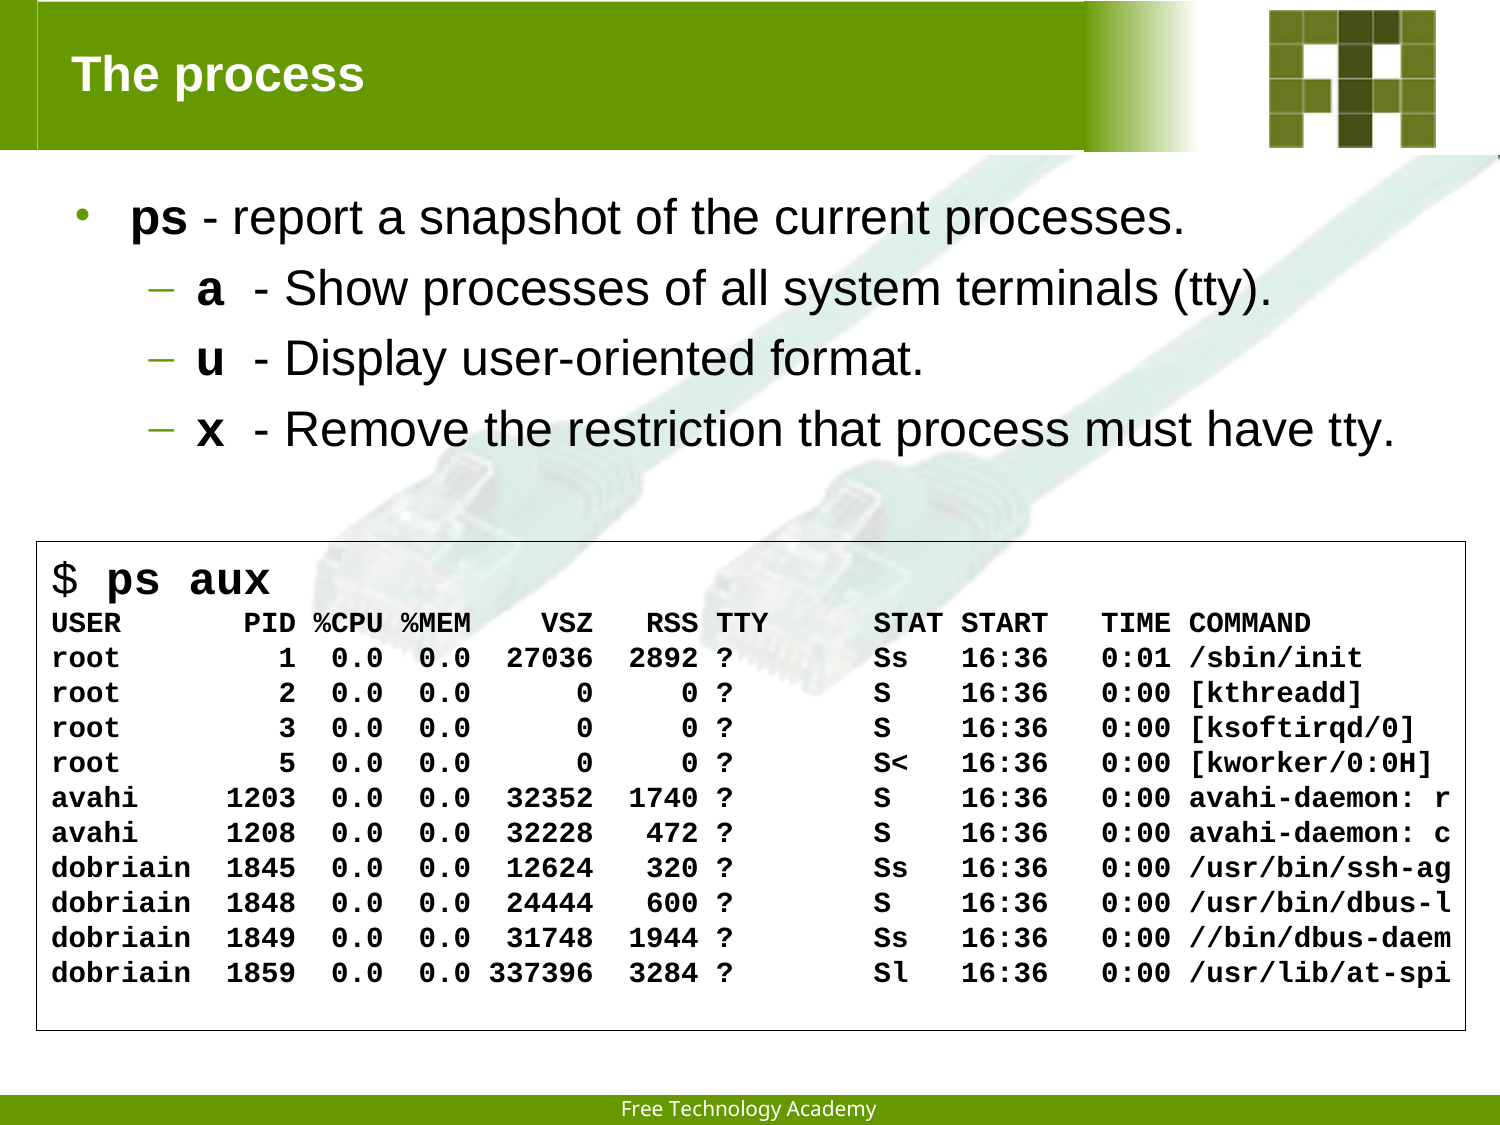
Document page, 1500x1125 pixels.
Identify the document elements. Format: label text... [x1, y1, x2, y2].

title The process [56, 1, 1107, 152]
list ps - report a snapshot of the current processes. a - Show processes of all system terminals (tty). u - Display user-oriented format. x - Remove the restriction that process must have tty. [59, 177, 1453, 497]
picture [1269, 10, 1436, 148]
text_box $ ps aux USER PID %CPU %MEM VSZ RSS TTY STAT START TIME COMMAND root 1 0.0 0.0 27036 2892 ? Ss 16:36 0:01 /sbin/init root 2 0.0 0.0 0 0 ? S 16:36 0:00 [kthreadd] root 3 0.0 0.0 0 0 ? S 16:36 0:00 [ksoftirqd/0] root 5 0.0 0.0 0 0 ? S< 16:36 0:00 [kworker/0:0H] avahi 1203 0.0 0.0 32352 1740 ? S 16:36 0:00 avahi-daemon: r avahi 1208 0.0 0.0 32228 472 ? S 16:36 0:00 avahi-daemon: c dobriain 1845 0.0 0.0 12624 320 ? Ss 16:36 0:00 /usr/bin/ssh-ag dobriain 1848 0.0 0.0 24444 600 ? S 16:36 0:00 /usr/bin/dbus-l dobriain 1849 0.0 0.0 31748 1944 ? Ss 16:36 0:00 //bin/dbus-daem dobriain 1859 0.0 0.0 337396 3284 ? Sl 16:36 0:00 /usr/lib/at-spi [36, 541, 1466, 1031]
